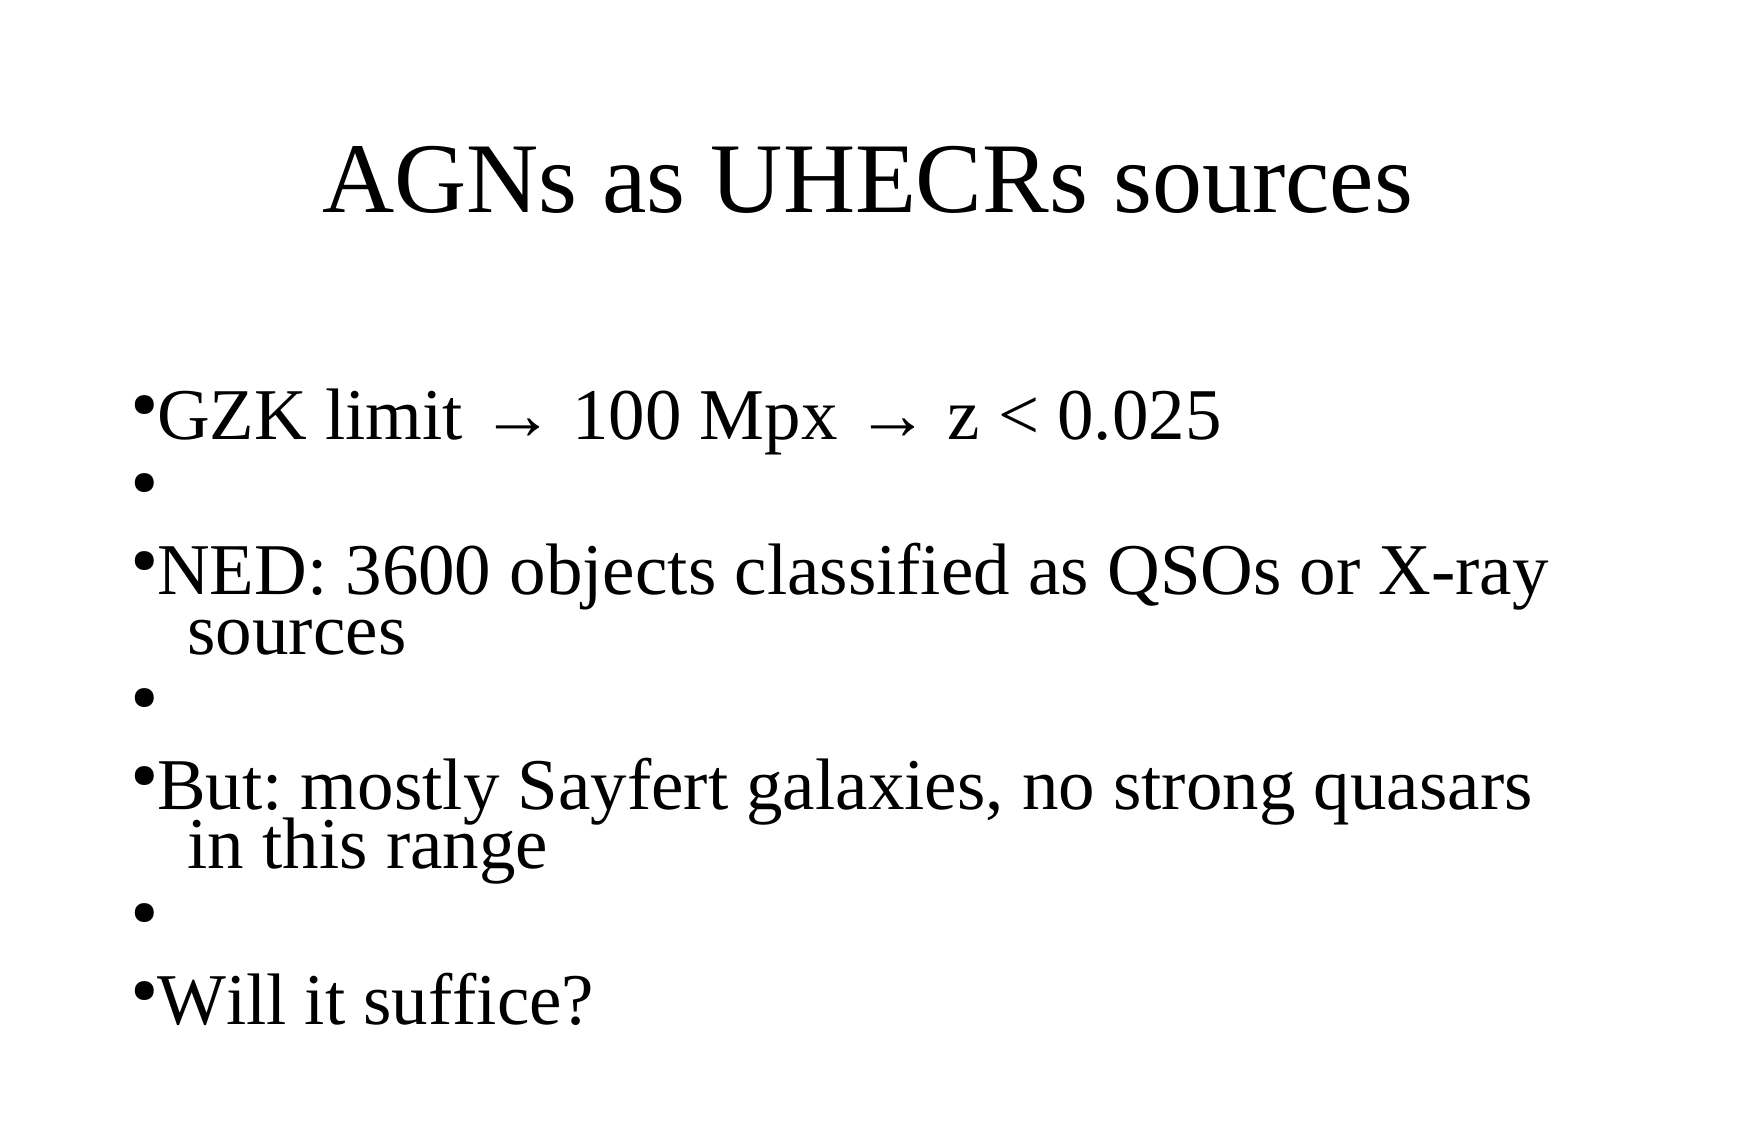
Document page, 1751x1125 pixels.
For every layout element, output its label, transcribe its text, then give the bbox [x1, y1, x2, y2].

title AGNs as UHECRs sources [131, 65, 1606, 310]
list GZK limit → 100 Mpx → z < 0.025 NED: 3600 objects classified as QSOs or X-ray sources But: mostly Sayfert galaxies, no strong quasars in this range Will it suffice? [131, 324, 1606, 1070]
